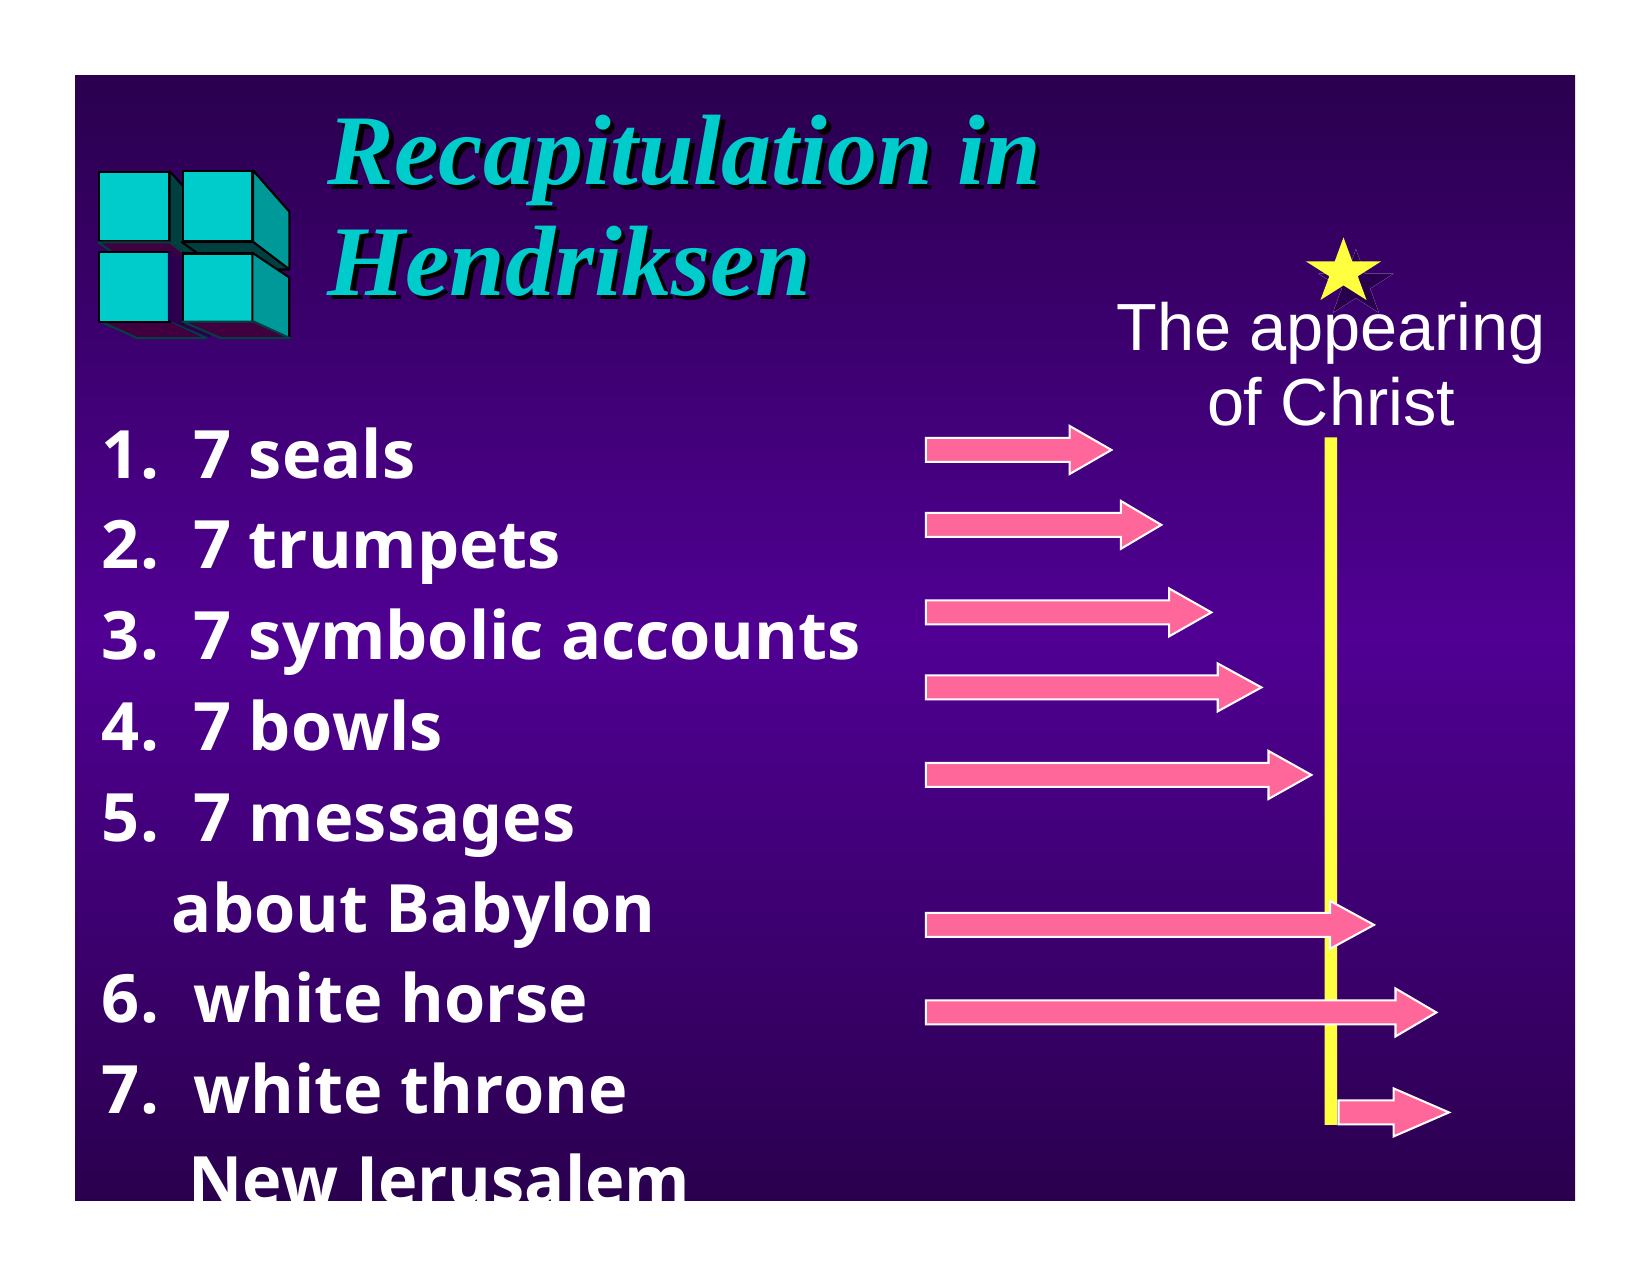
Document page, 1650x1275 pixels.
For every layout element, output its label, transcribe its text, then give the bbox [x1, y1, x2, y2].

list 1. 7 seals 2. 7 trumpets 3. 7 symbolic accounts 4. 7 bowls 5. 7 messages about Babylon 6. white horse 7. white throne New Jerusalem [87, 399, 1038, 1151]
text_box [925, 425, 1112, 474]
text_box [925, 437, 1449, 1137]
text_box [925, 663, 1262, 712]
text_box [925, 750, 1312, 799]
title Recapitulation in Hendriksen [312, 69, 1525, 344]
text_box [1305, 237, 1382, 300]
text_box [925, 588, 1212, 637]
text_box The appearing of Christ [1102, 282, 1561, 447]
text_box [925, 500, 1162, 549]
